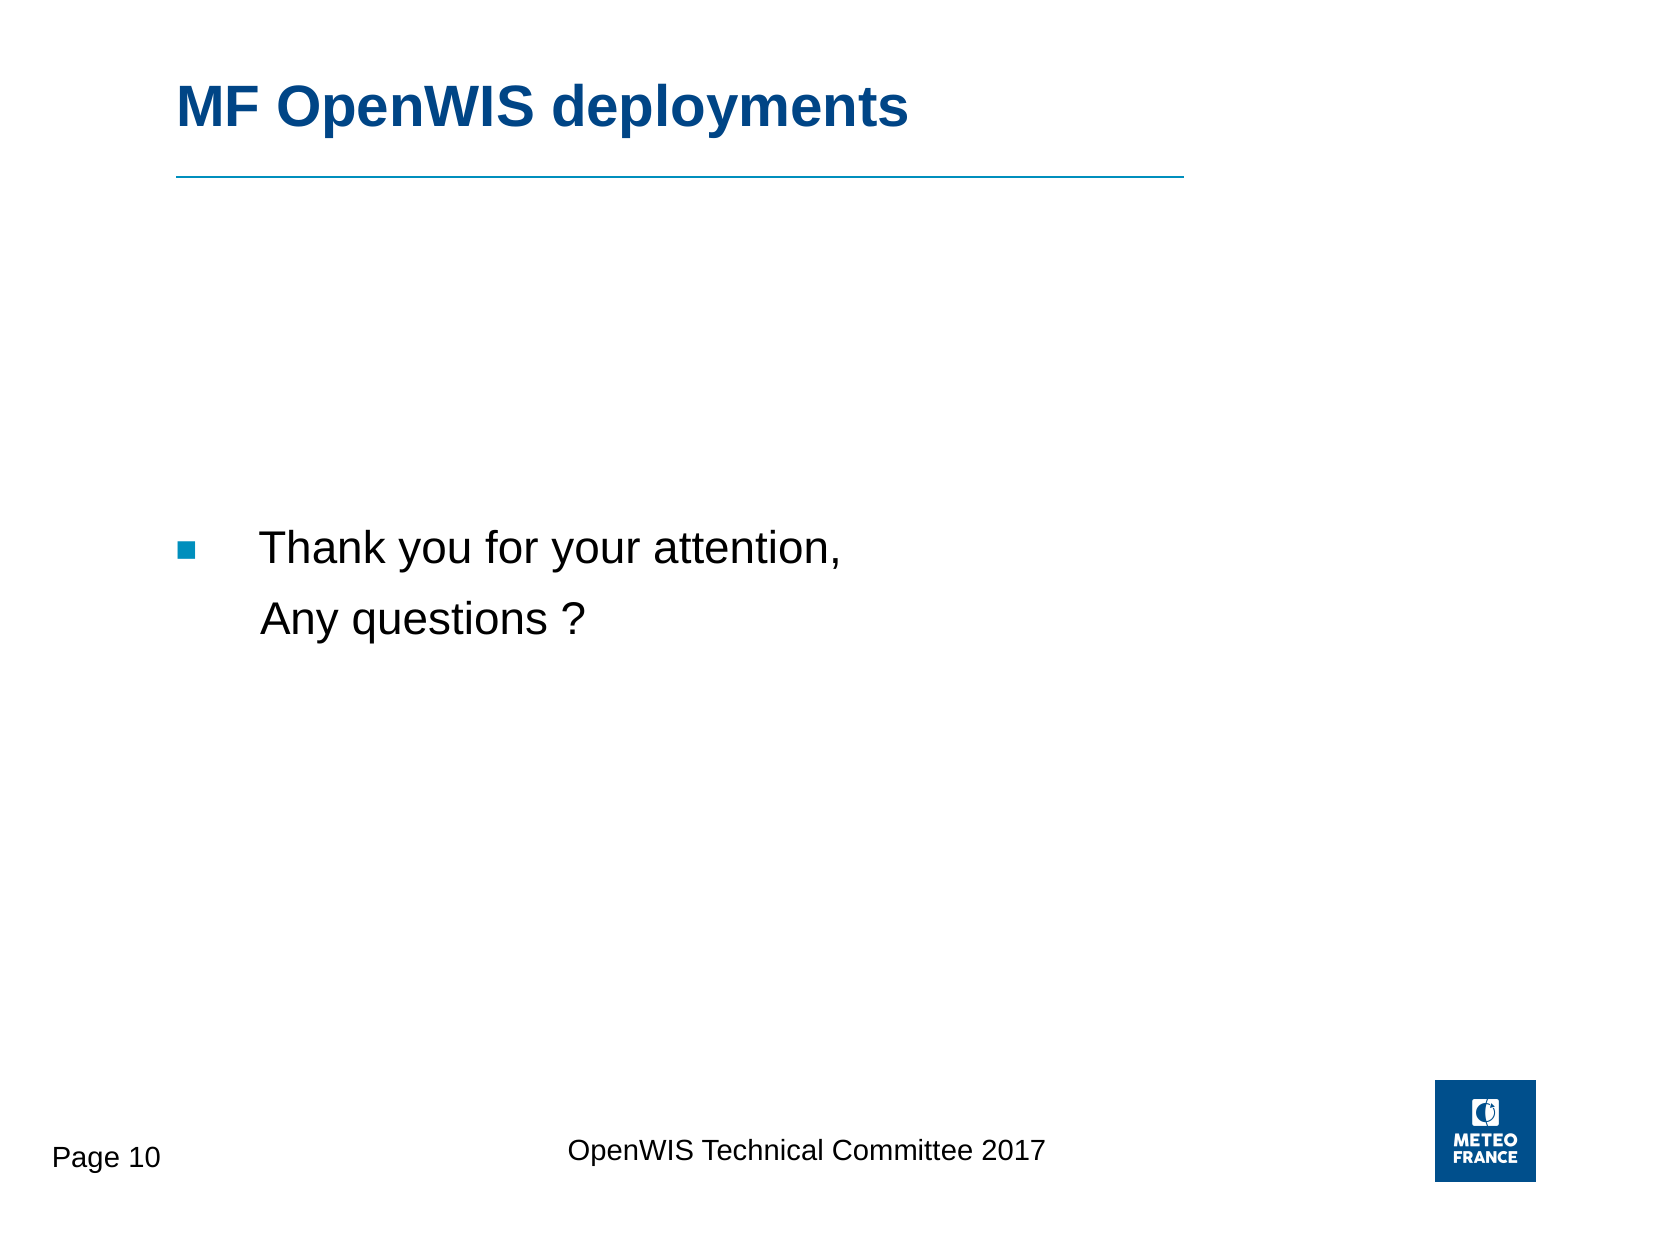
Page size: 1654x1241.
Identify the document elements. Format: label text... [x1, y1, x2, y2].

title MF OpenWIS deployments [176, 8, 1609, 139]
list Thank you for your attention, Any questions ? [157, 235, 1571, 1010]
picture [1435, 1080, 1536, 1182]
